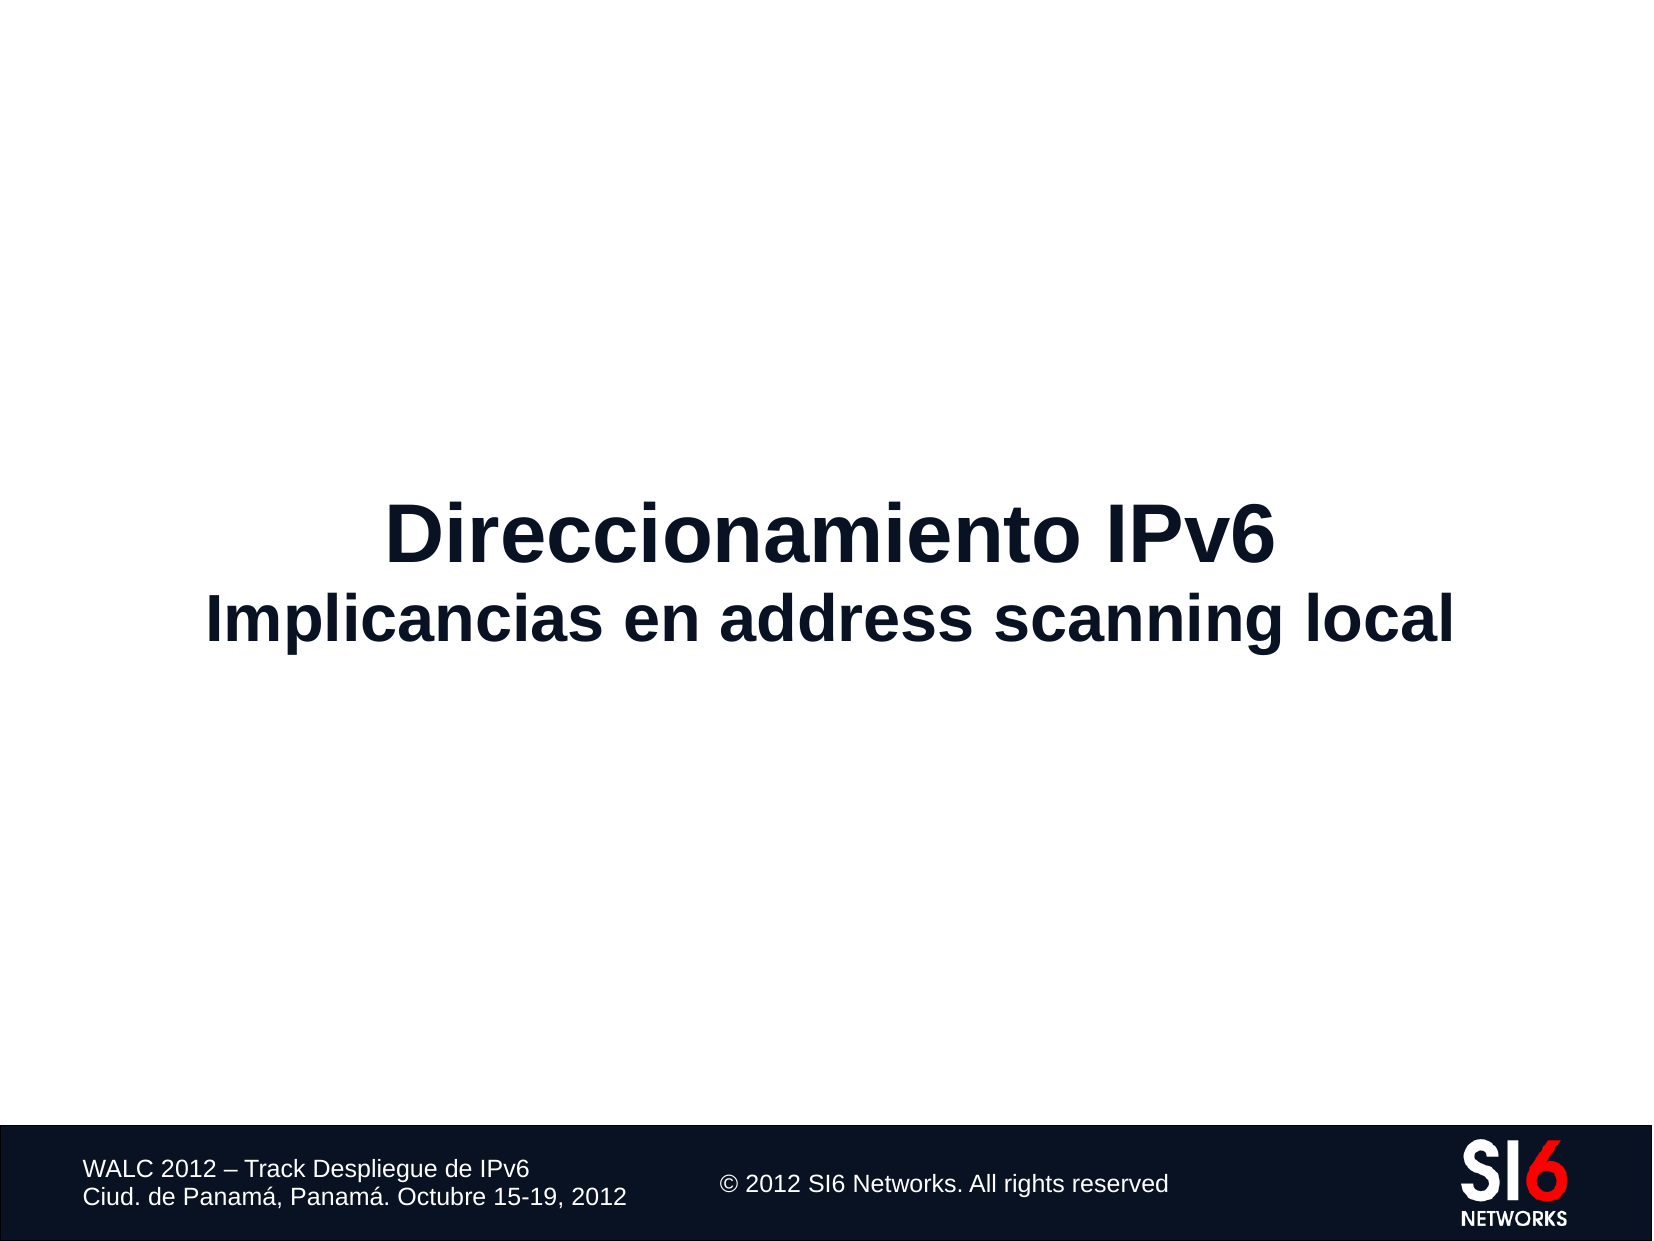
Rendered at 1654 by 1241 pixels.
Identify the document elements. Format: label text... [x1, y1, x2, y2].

title Direccionamiento IPv6 Implicancias en address scanning local [86, 467, 1576, 676]
picture [1461, 1139, 1567, 1226]
